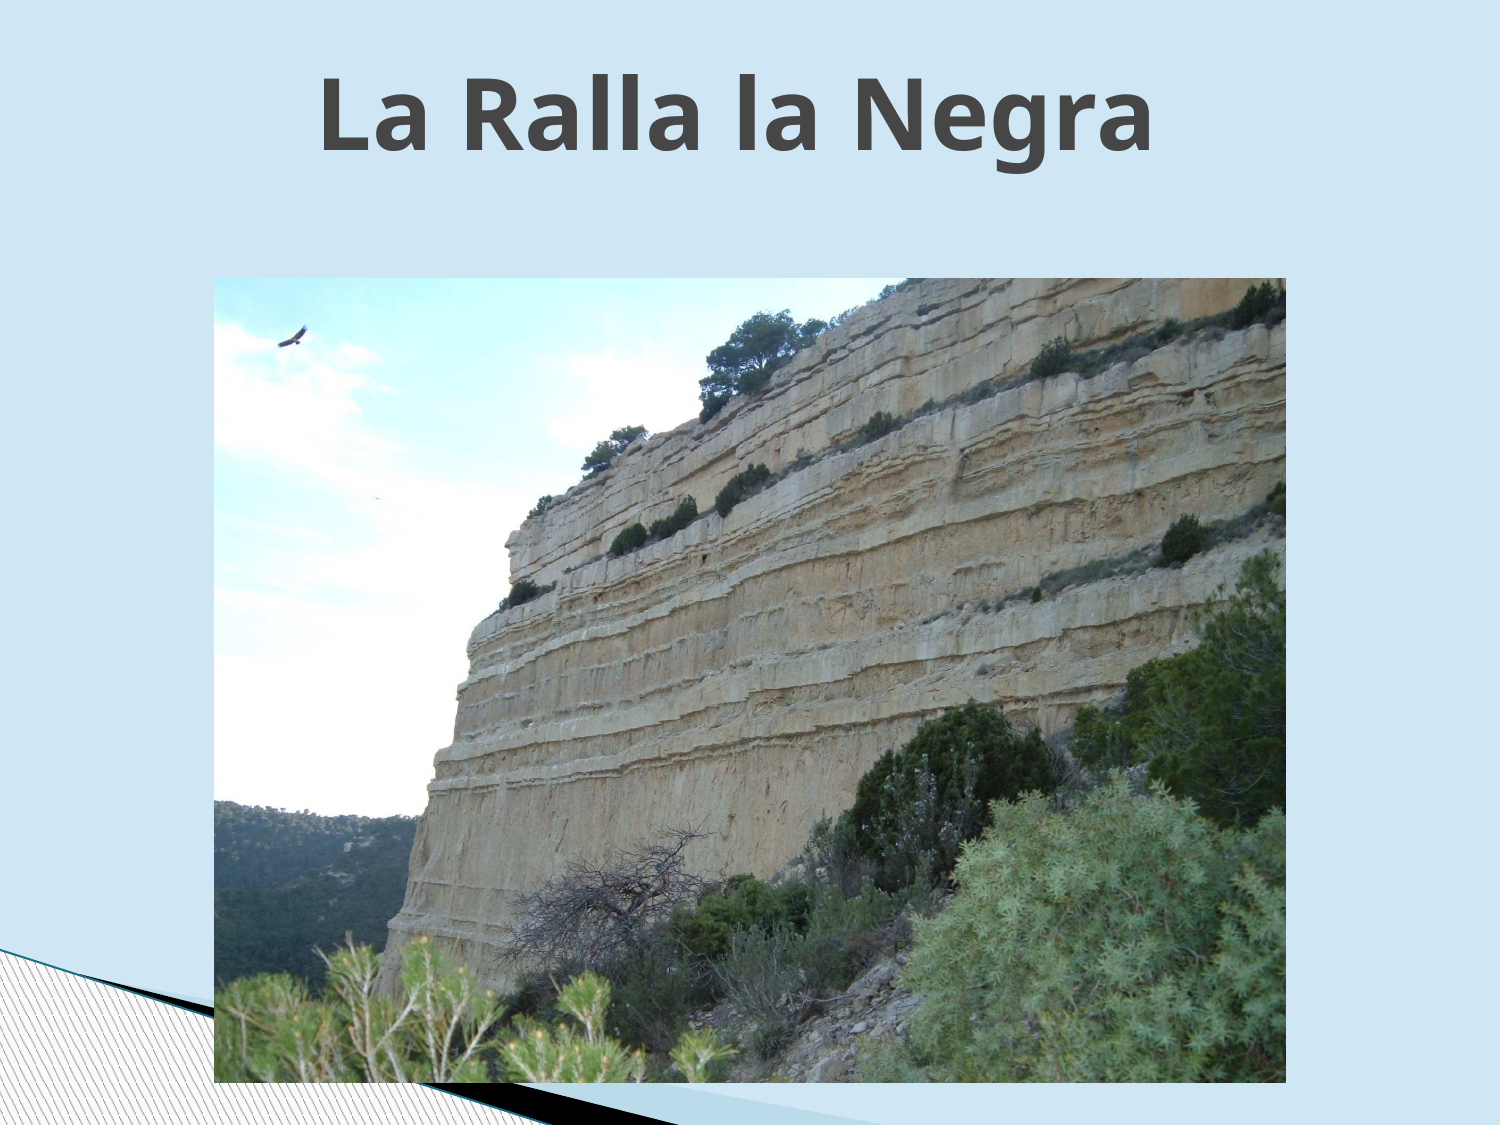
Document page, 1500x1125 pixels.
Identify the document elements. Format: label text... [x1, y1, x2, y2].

picture [0, 278, 1286, 1125]
title La Ralla la Negra [301, 42, 1500, 231]
